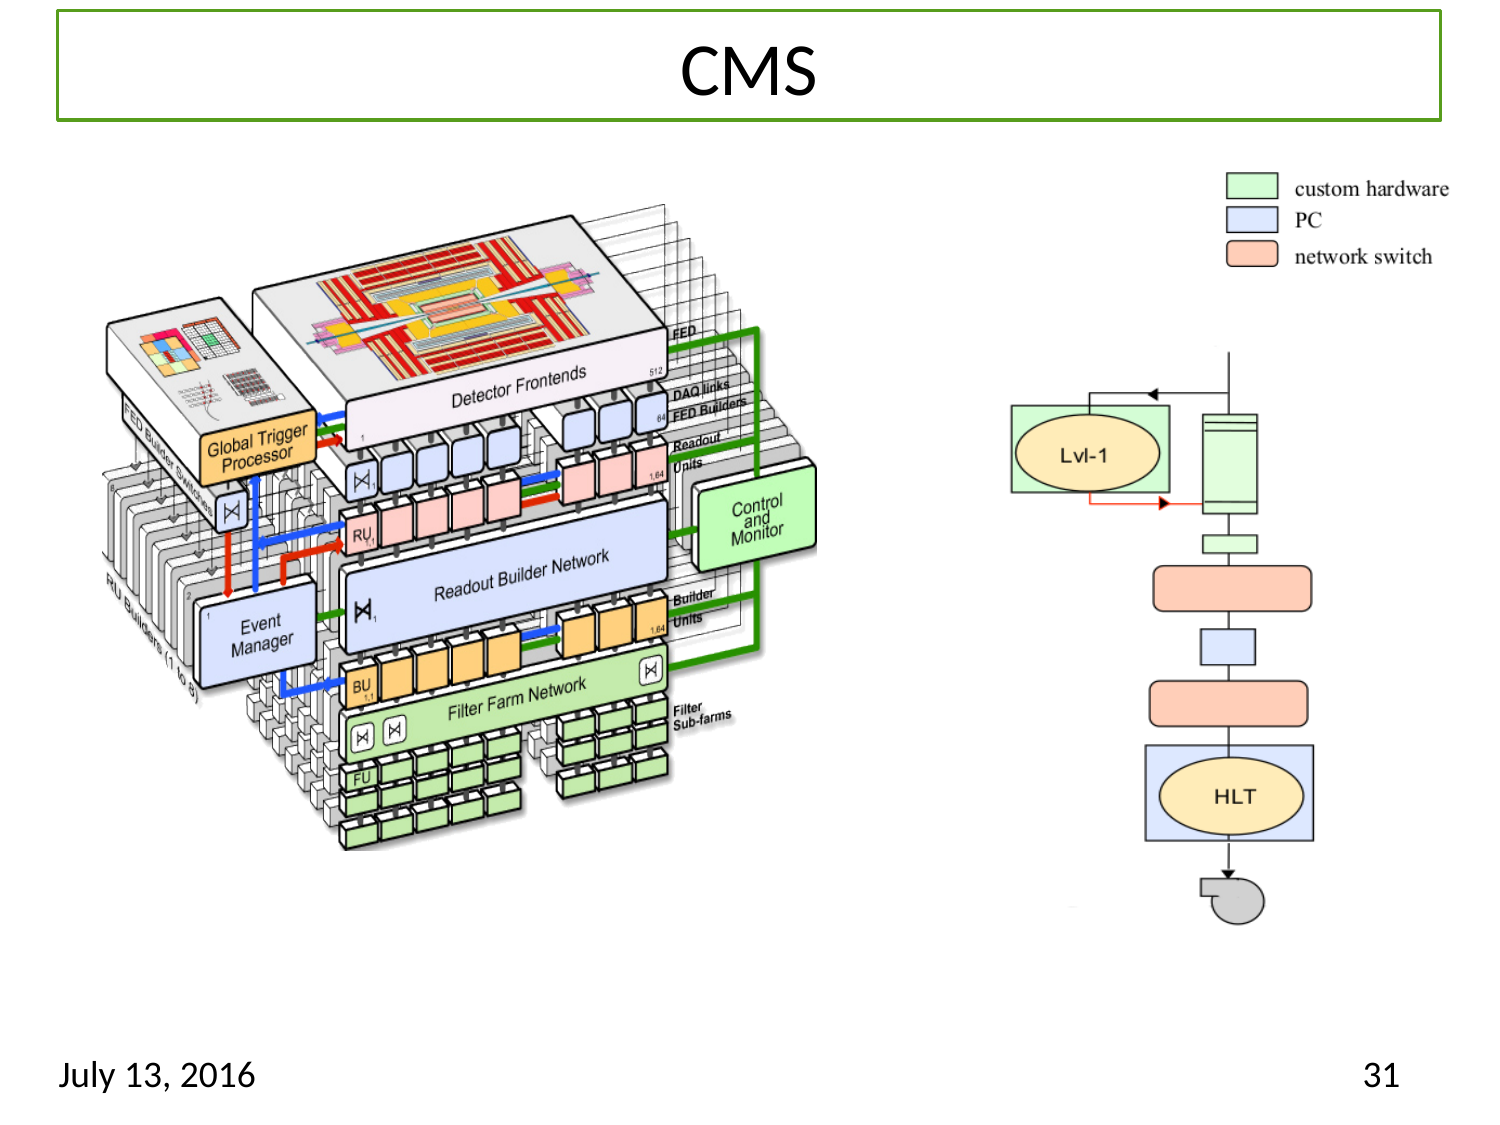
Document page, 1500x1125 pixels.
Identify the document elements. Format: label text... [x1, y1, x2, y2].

picture [102, 204, 817, 851]
title CMS [57, 10, 1441, 121]
picture [993, 335, 1334, 947]
picture [1217, 162, 1453, 284]
